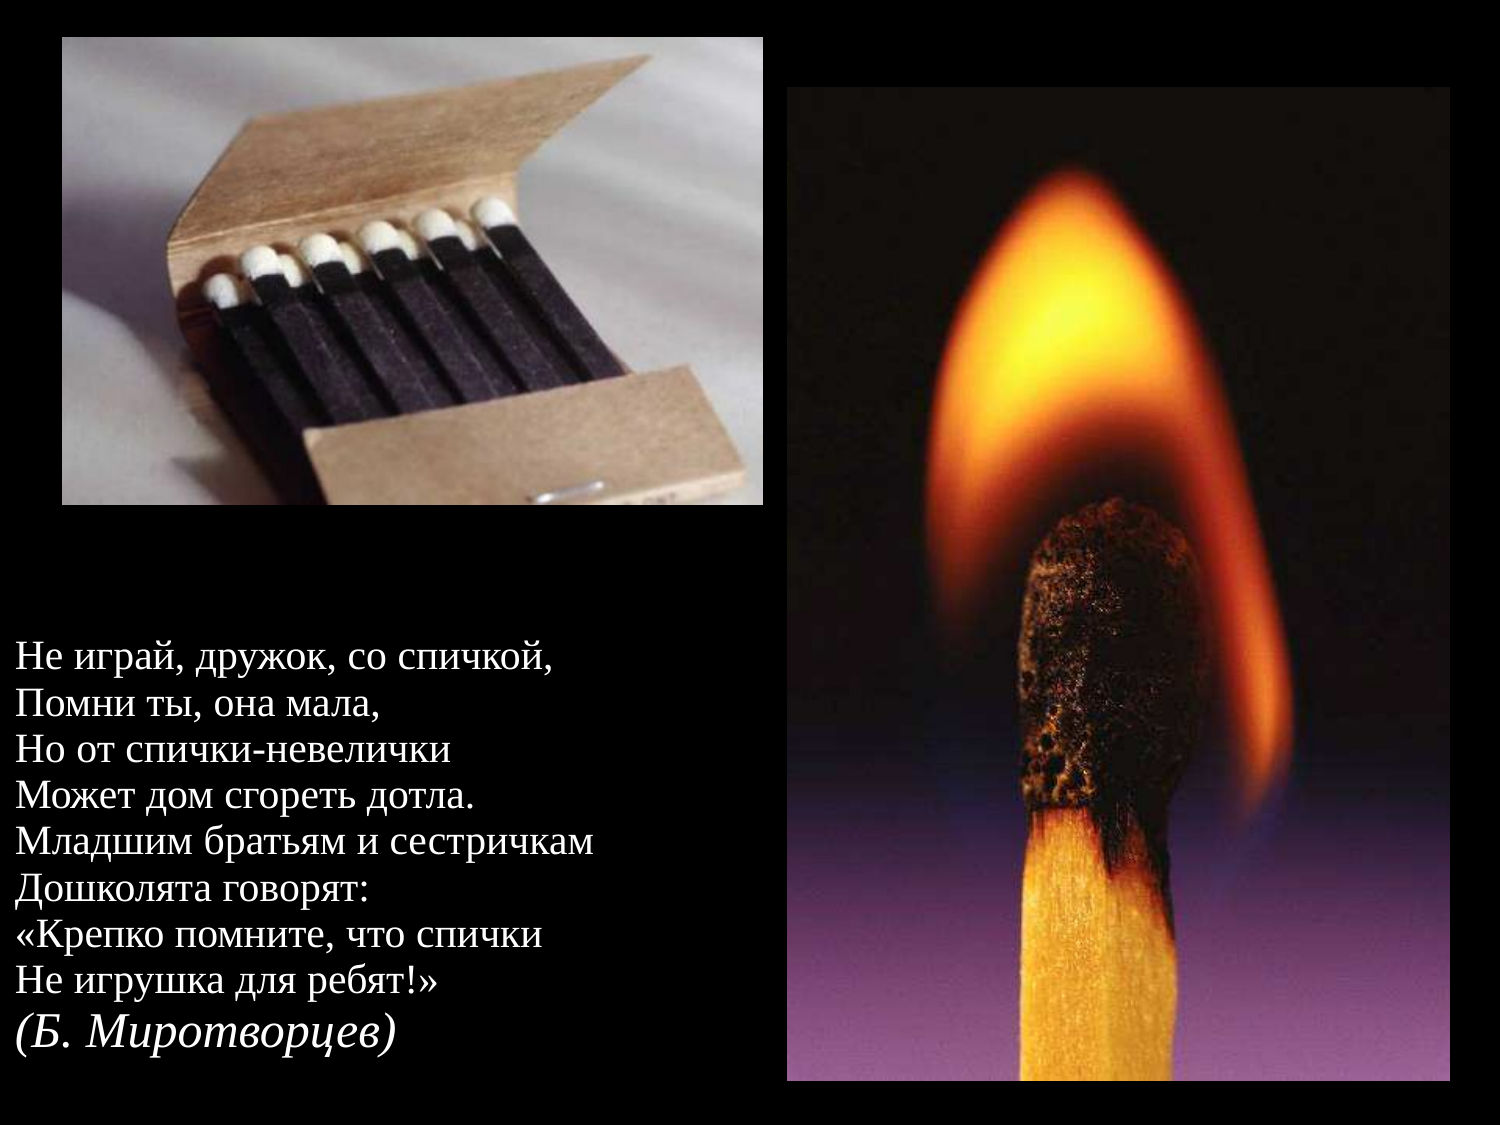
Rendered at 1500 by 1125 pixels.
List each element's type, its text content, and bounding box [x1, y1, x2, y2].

text_box Не играй, дружок, со спичкой, Помни ты, она мала, Но от спички-невелички Может дом сгореть дотла. Младшим братьям и сестричкам Дошколята говорят: «Крепко помните, что спички Не игрушка для ребят!» (Б. Миротворцев) [0, 624, 787, 1066]
picture [62, 37, 763, 505]
picture [787, 87, 1450, 1082]
